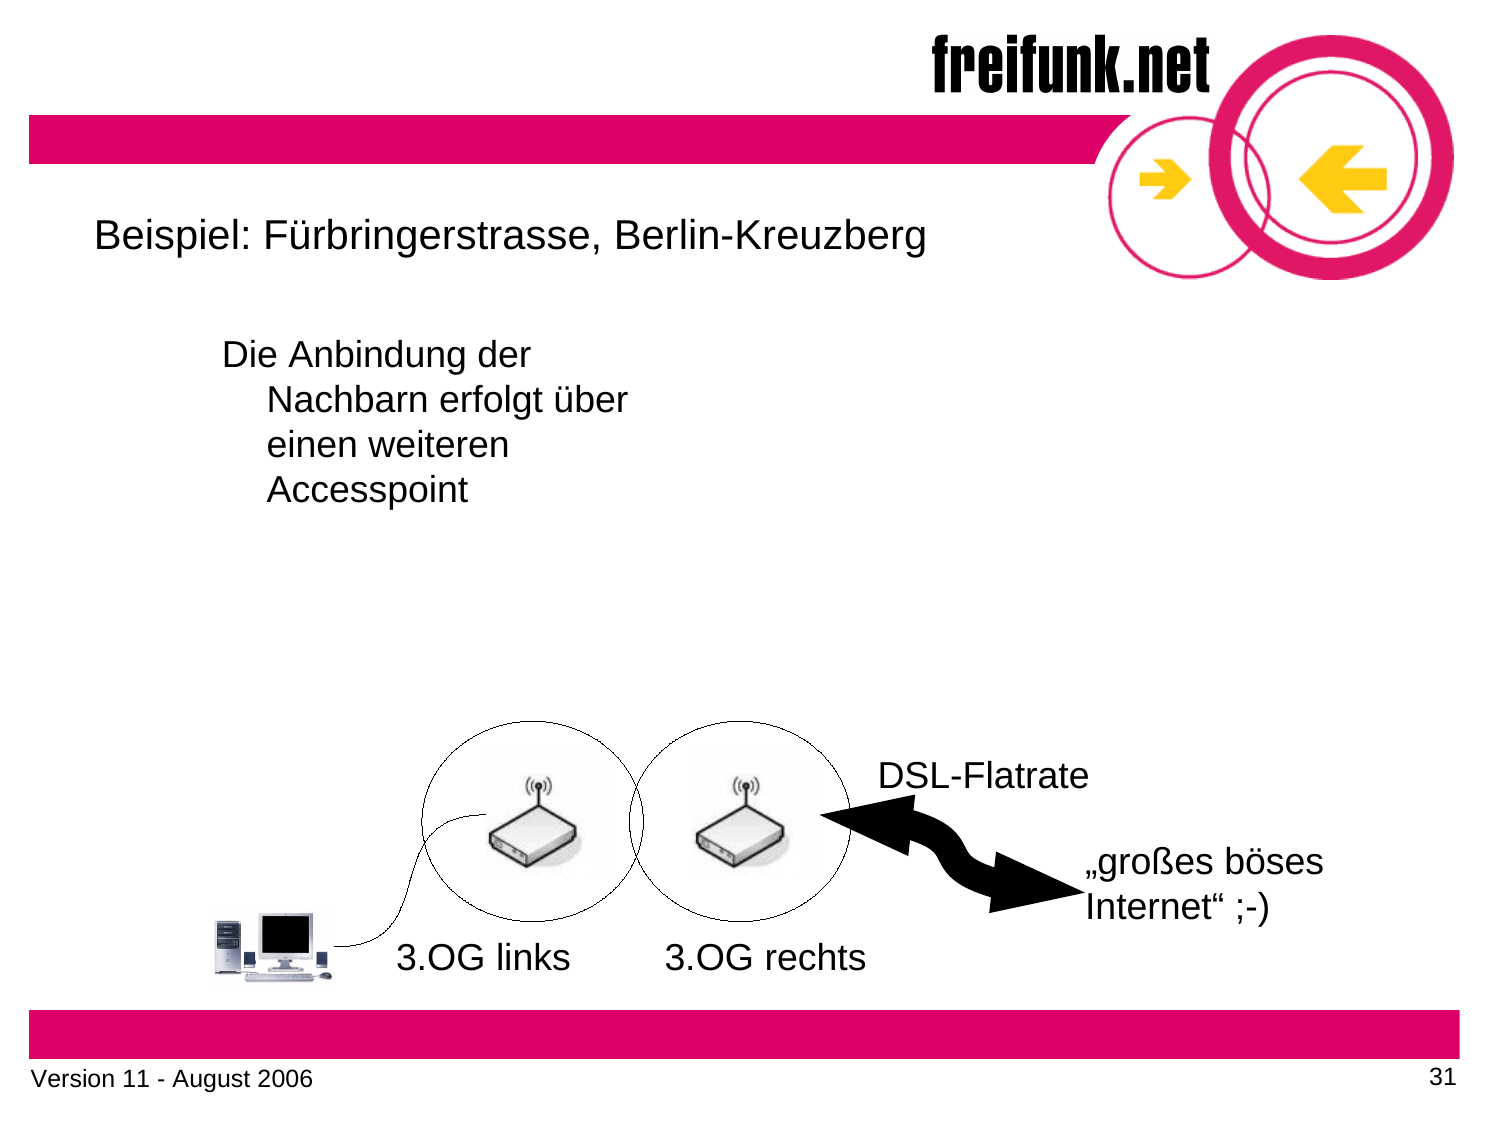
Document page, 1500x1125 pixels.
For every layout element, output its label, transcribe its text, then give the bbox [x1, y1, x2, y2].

text_box 3.OG rechts [664, 933, 897, 988]
picture [692, 751, 820, 879]
picture [485, 809, 612, 879]
text_box Die Anbindung der Nachbarn erfolgt über einen weiteren Accesspoint [192, 170, 682, 809]
picture [932, 34, 1454, 280]
picture [209, 908, 335, 986]
text_box DSL-Flatrate [877, 751, 1090, 799]
text_box „großes böses Internet“ ;-) [1085, 837, 1360, 948]
text_box Beispiel: Fürbringerstrasse, Berlin-Kreuzberg [94, 208, 192, 280]
text_box 3.OG links [396, 933, 597, 988]
text_box Beispiel: Fürbringerstrasse, Berlin-Kreuzberg [682, 208, 1235, 280]
